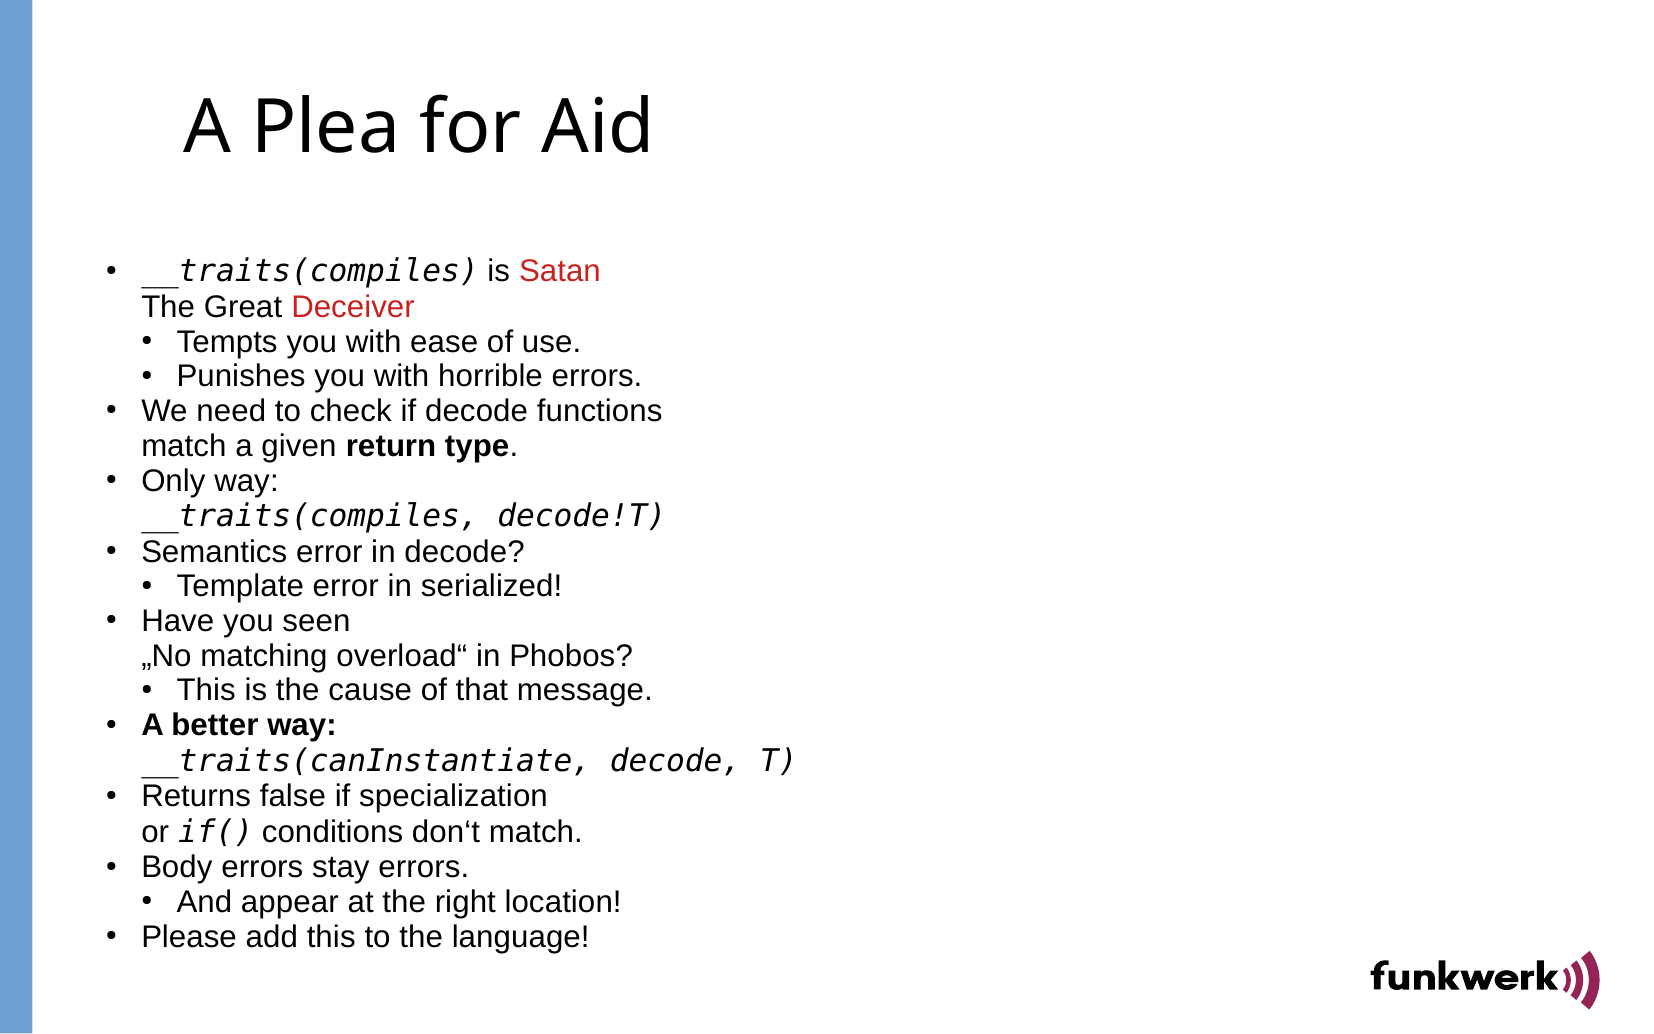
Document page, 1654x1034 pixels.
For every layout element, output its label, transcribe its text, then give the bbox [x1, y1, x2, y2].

text_box __traits(compiles) is Satan The Great Deceiver Tempts you with ease of use. Punishes you with horrible errors. We need to check if decode functions match a given return type. Only way: __traits(compiles, decode!T) Semantics error in decode? Template error in serialized! Have you seen „No matching overload“ in Phobos? This is the cause of that message. A better way: __traits(canInstantiate, decode, T) Returns false if specialization or if() conditions don‘t match. Body errors stay errors. And appear at the right location! Please add this to the language! [91, 245, 887, 1003]
text_box A Plea for Aid [169, 65, 1546, 221]
